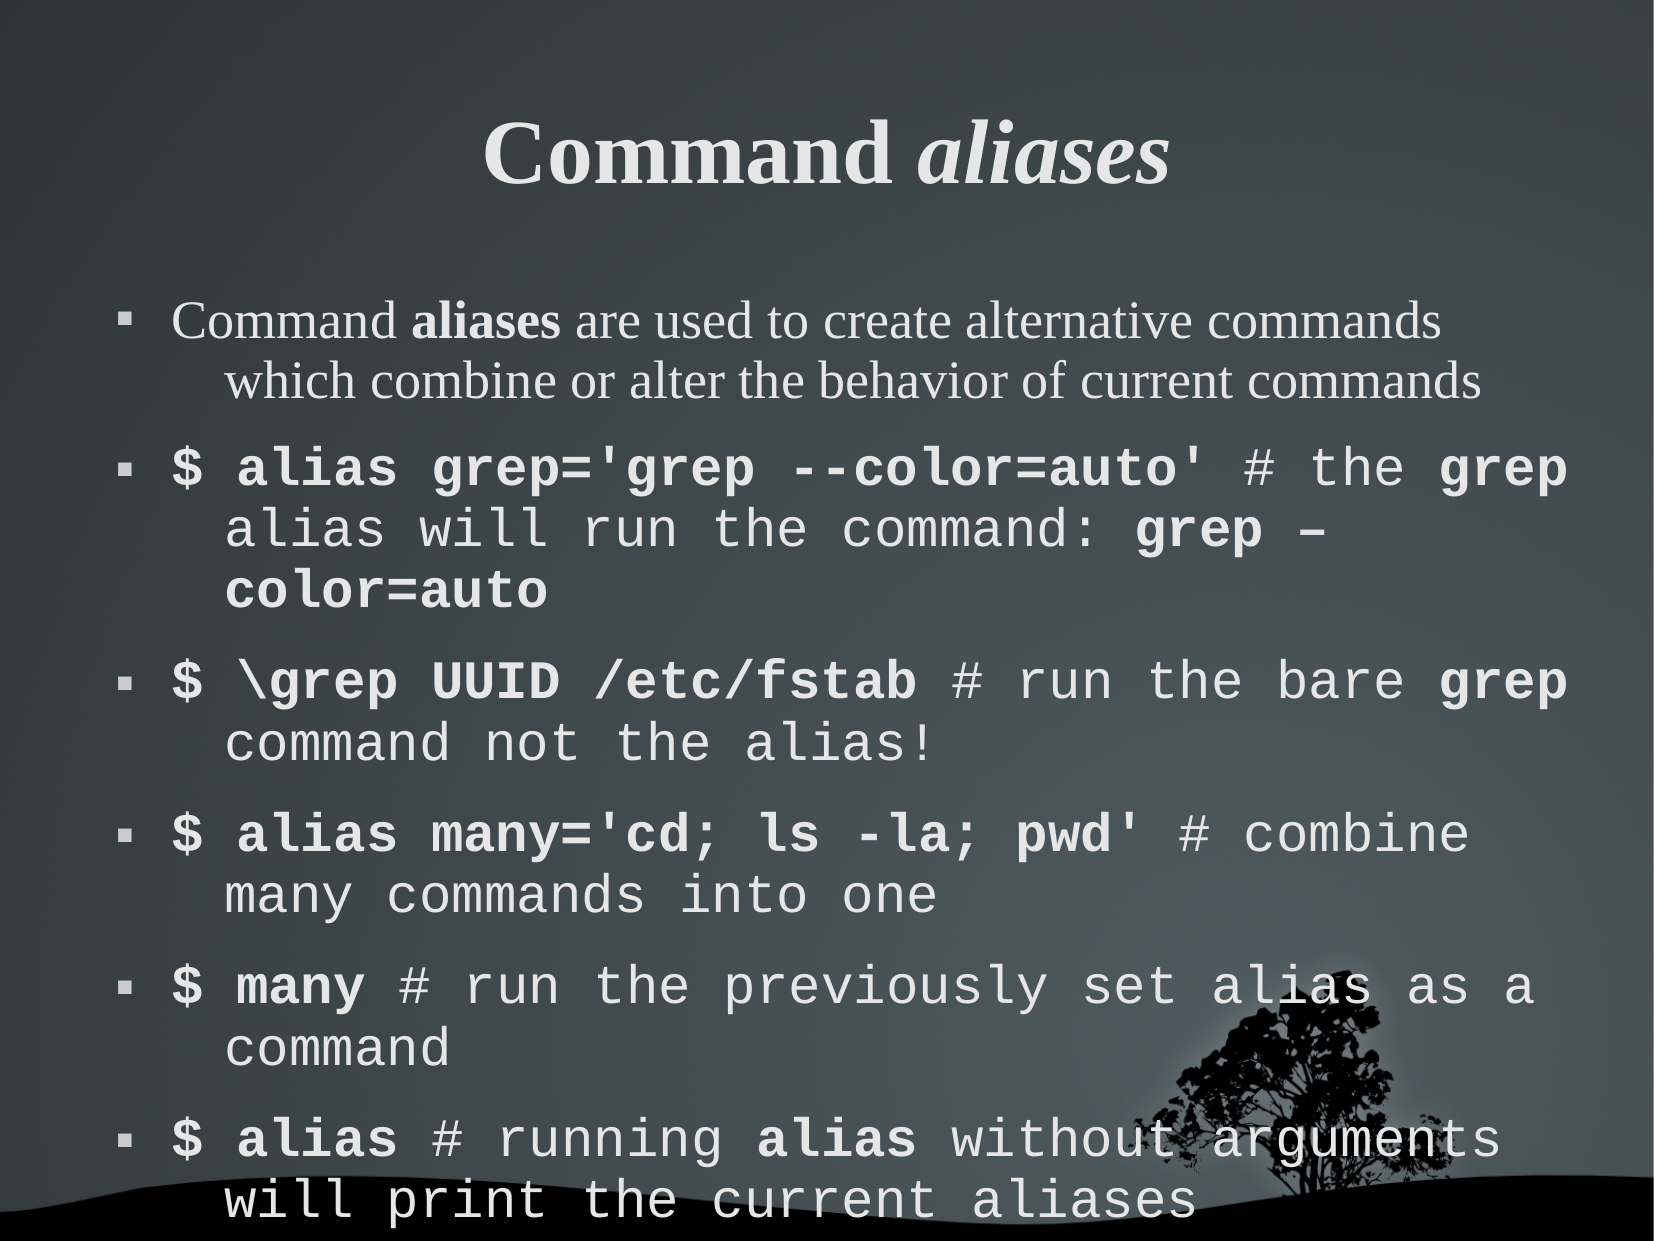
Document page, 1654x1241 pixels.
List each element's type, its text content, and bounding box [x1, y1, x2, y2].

list Command aliases are used to create alternative commands which combine or alter the behavior of current commands $ alias grep='grep --color=auto' # the grep alias will run the command: grep –color=auto $ \grep UUID /etc/fstab # run the bare grep command not the alias! $ alias many='cd; ls -la; pwd' # combine many commands into one $ many # run the previously set alias as a command $ alias # running alias without arguments will print the current aliases [82, 290, 1571, 1234]
picture [0, 0, 1654, 1241]
title Command aliases [82, 33, 1571, 273]
